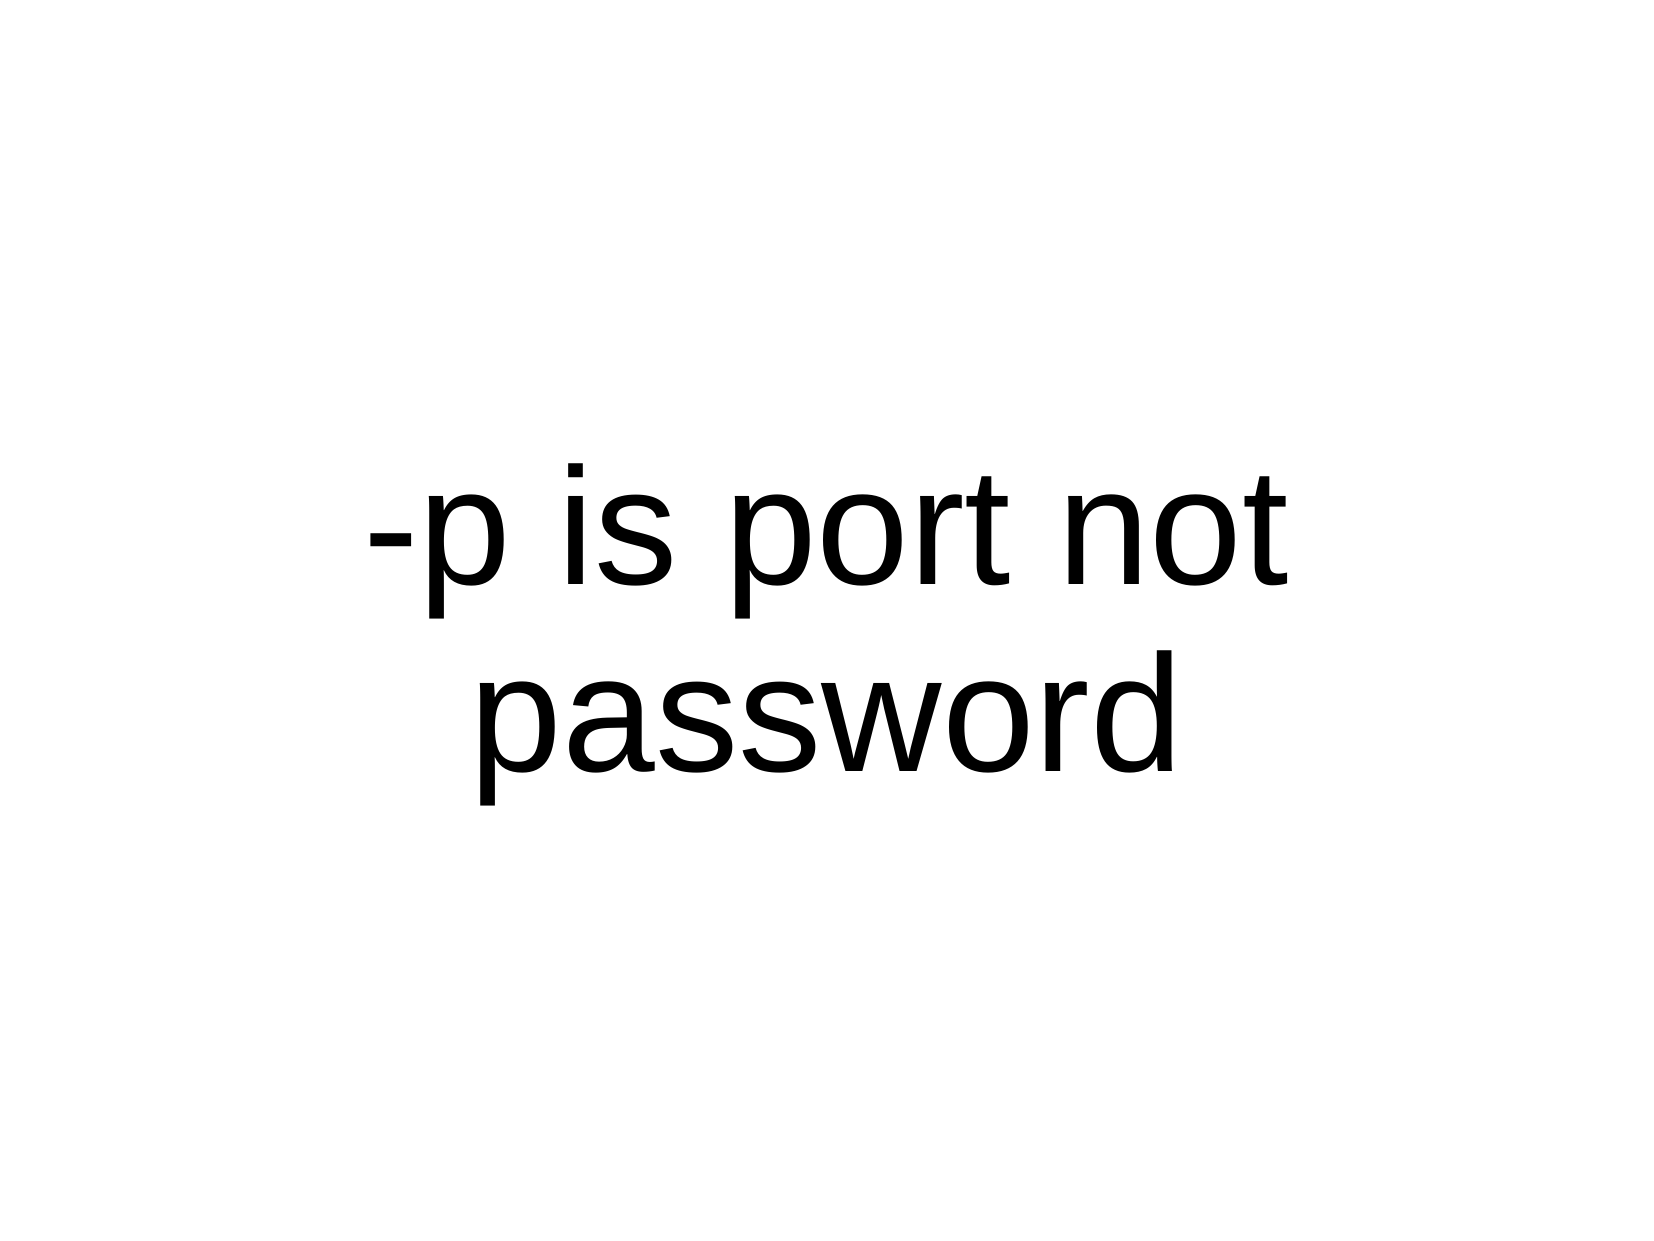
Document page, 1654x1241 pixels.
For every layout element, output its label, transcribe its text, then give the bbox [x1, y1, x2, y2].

title -p is port not password [0, 433, 1654, 807]
